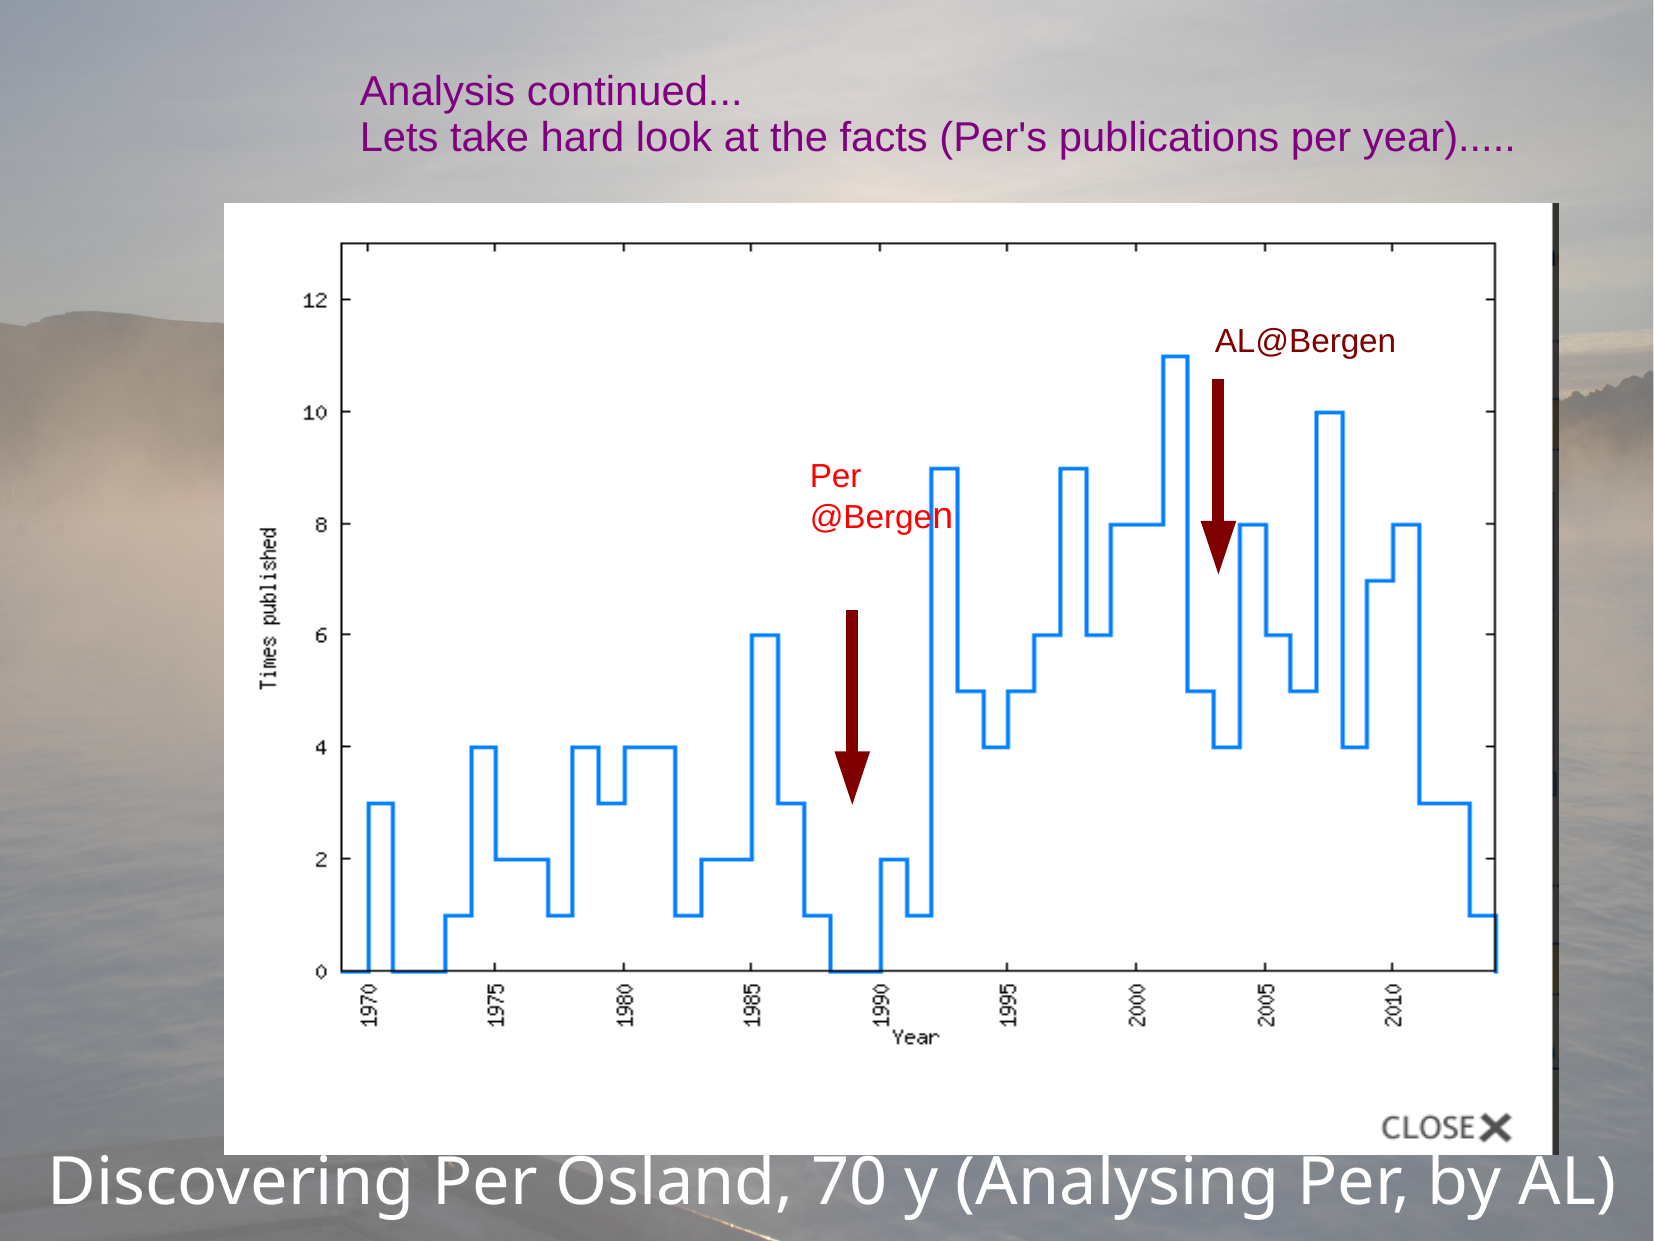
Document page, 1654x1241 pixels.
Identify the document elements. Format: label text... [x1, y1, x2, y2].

picture [224, 203, 1559, 1156]
text_box AL@Bergen [1200, 315, 1412, 367]
text_box Analysis continued... Lets take hard look at the facts (Per's publications per year)..... [345, 60, 1532, 168]
text_box Per @Bergen [795, 450, 968, 544]
